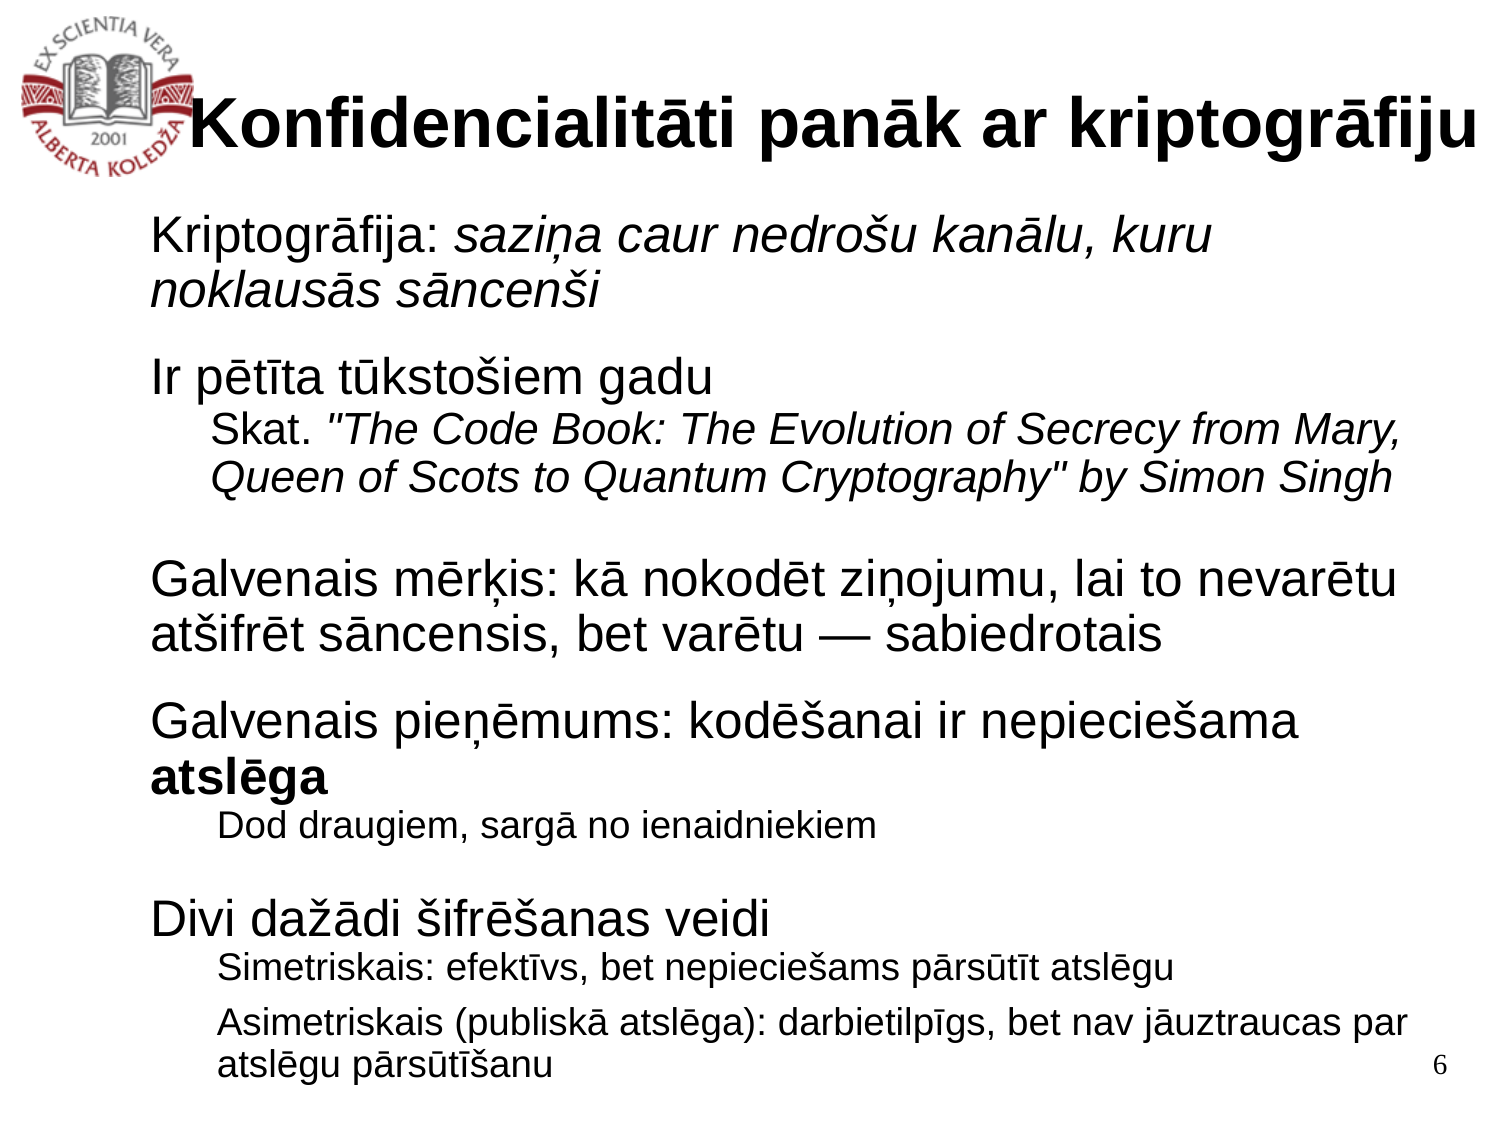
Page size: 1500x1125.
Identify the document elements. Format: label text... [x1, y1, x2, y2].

picture [21, 16, 194, 177]
title Konfidencialitāti panāk ar kriptogrāfiju [97, 62, 1500, 175]
list Kriptogrāfija: saziņa caur nedrošu kanālu, kuru noklausās sāncenši Ir pētīta tūkstošiem gadu Skat. "The Code Book: The Evolution of Secrecy from Mary, Queen of Scots to Quantum Cryptography" by Simon Singh Galvenais mērķis: kā nokodēt ziņojumu, lai to nevarētu atšifrēt sāncensis, bet varētu — sabiedrotais Galvenais pieņēmums: kodēšanai ir nepieciešama atslēga Dod draugiem, sargā no ienaidniekiem Divi dažādi šifrēšanas veidi Simetriskais: efektīvs, bet nepieciešams pārsūtīt atslēgu Asimetriskais (publiskā atslēga): darbietilpīgs, bet nav jāuztraucas par atslēgu pārsūtīšanu [74, 200, 1463, 1101]
